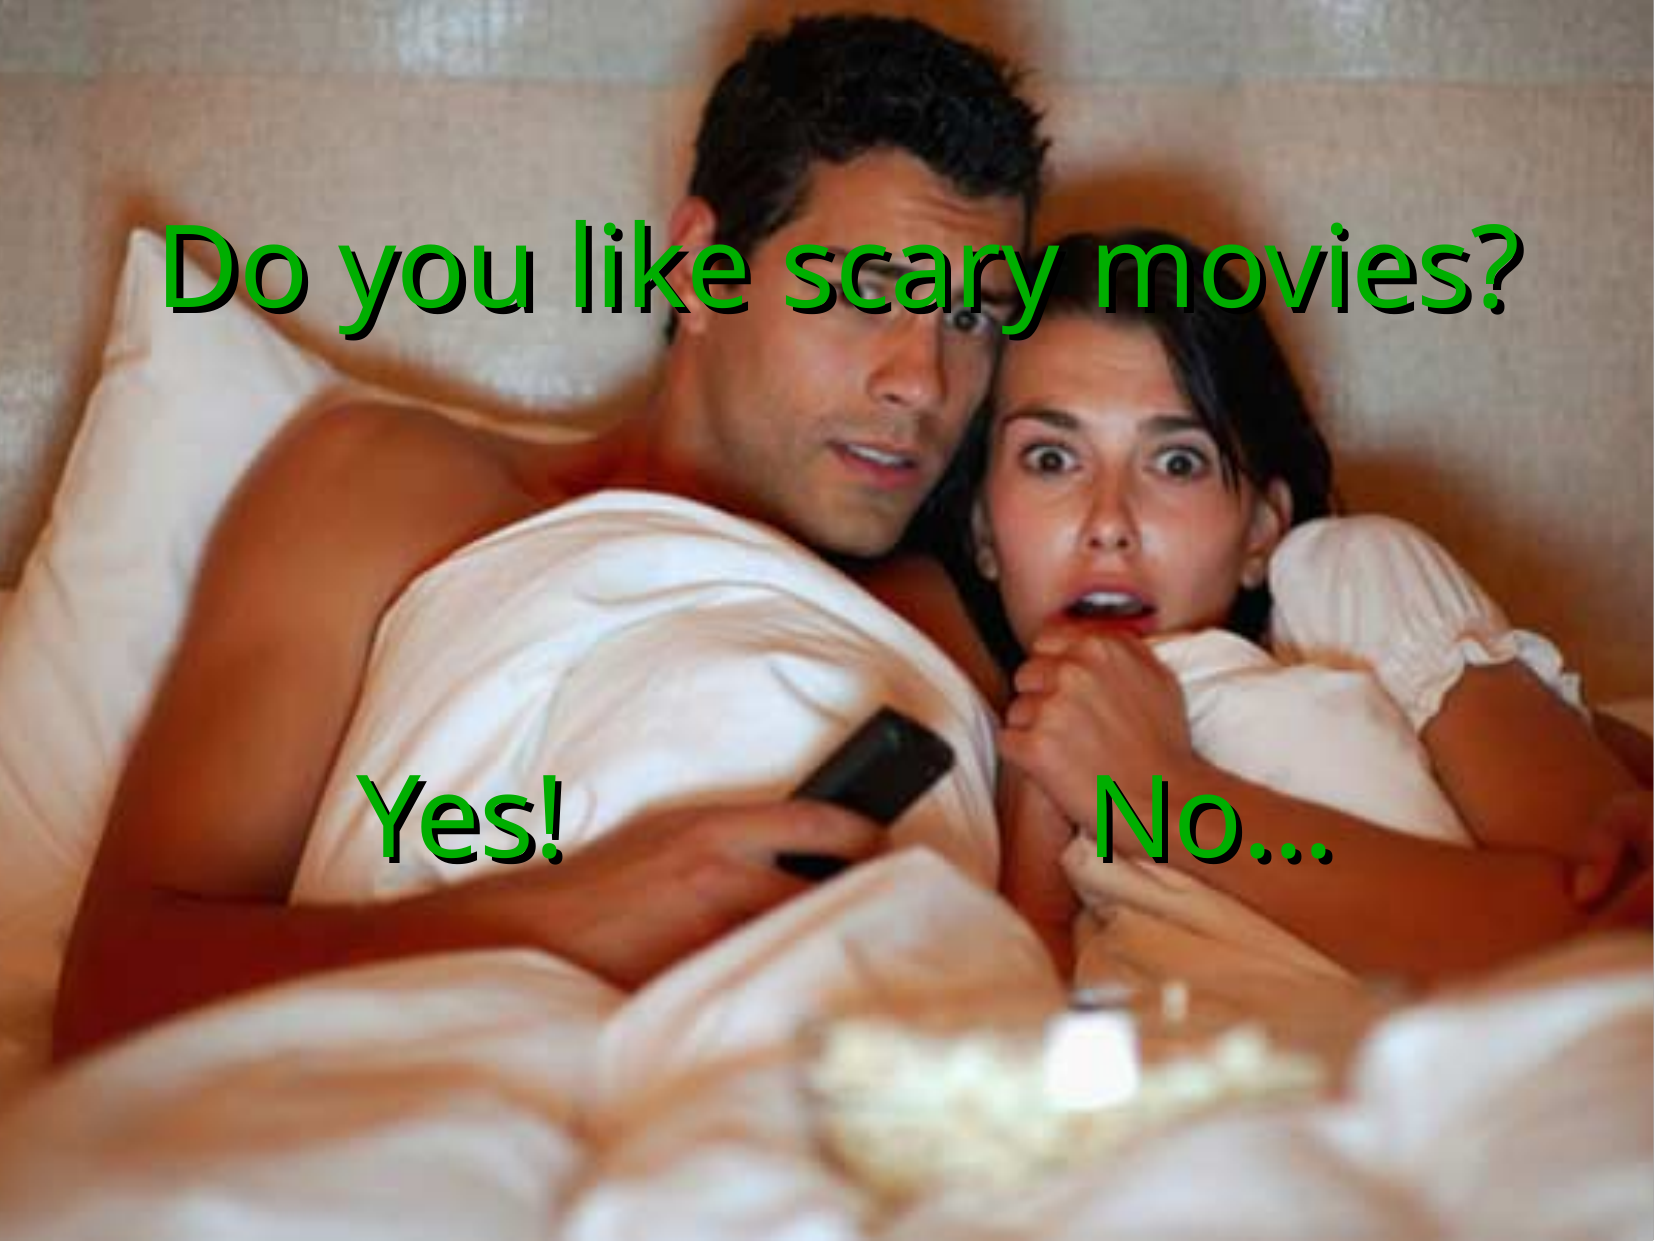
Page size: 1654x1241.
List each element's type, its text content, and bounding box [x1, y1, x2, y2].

text_box Do you like scary movies? [35, 99, 1642, 249]
text_box Yes! [295, 649, 626, 798]
picture [0, 0, 1654, 1241]
text_box No... [1051, 649, 1371, 798]
